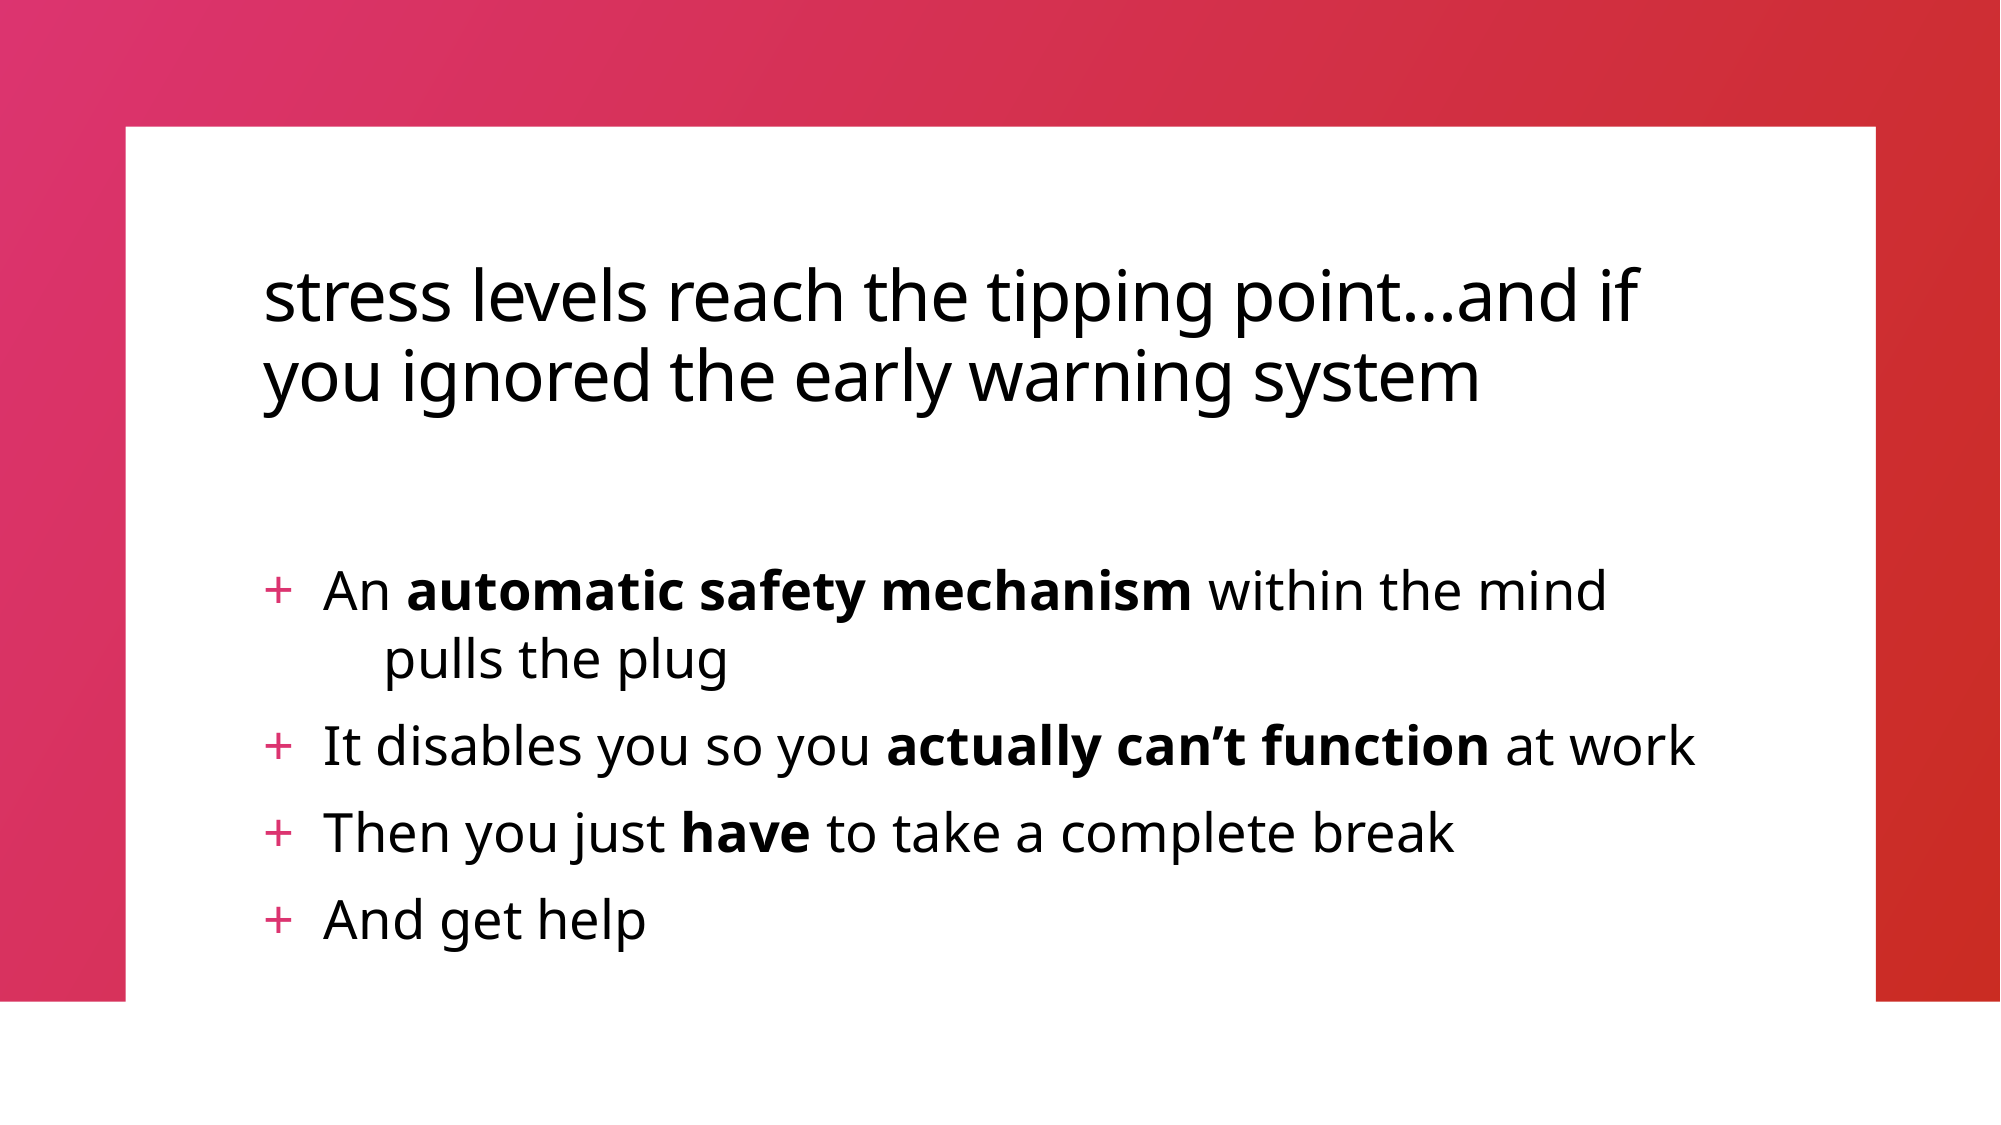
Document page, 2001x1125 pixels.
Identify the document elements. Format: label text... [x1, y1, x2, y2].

title stress levels reach the tipping point…and if you ignored the early warning system [248, 248, 1749, 470]
list An automatic safety mechanism within the mind pulls the plug It disables you so you actually can’t function at work Then you just have to take a complete break And get help [248, 545, 1749, 1001]
